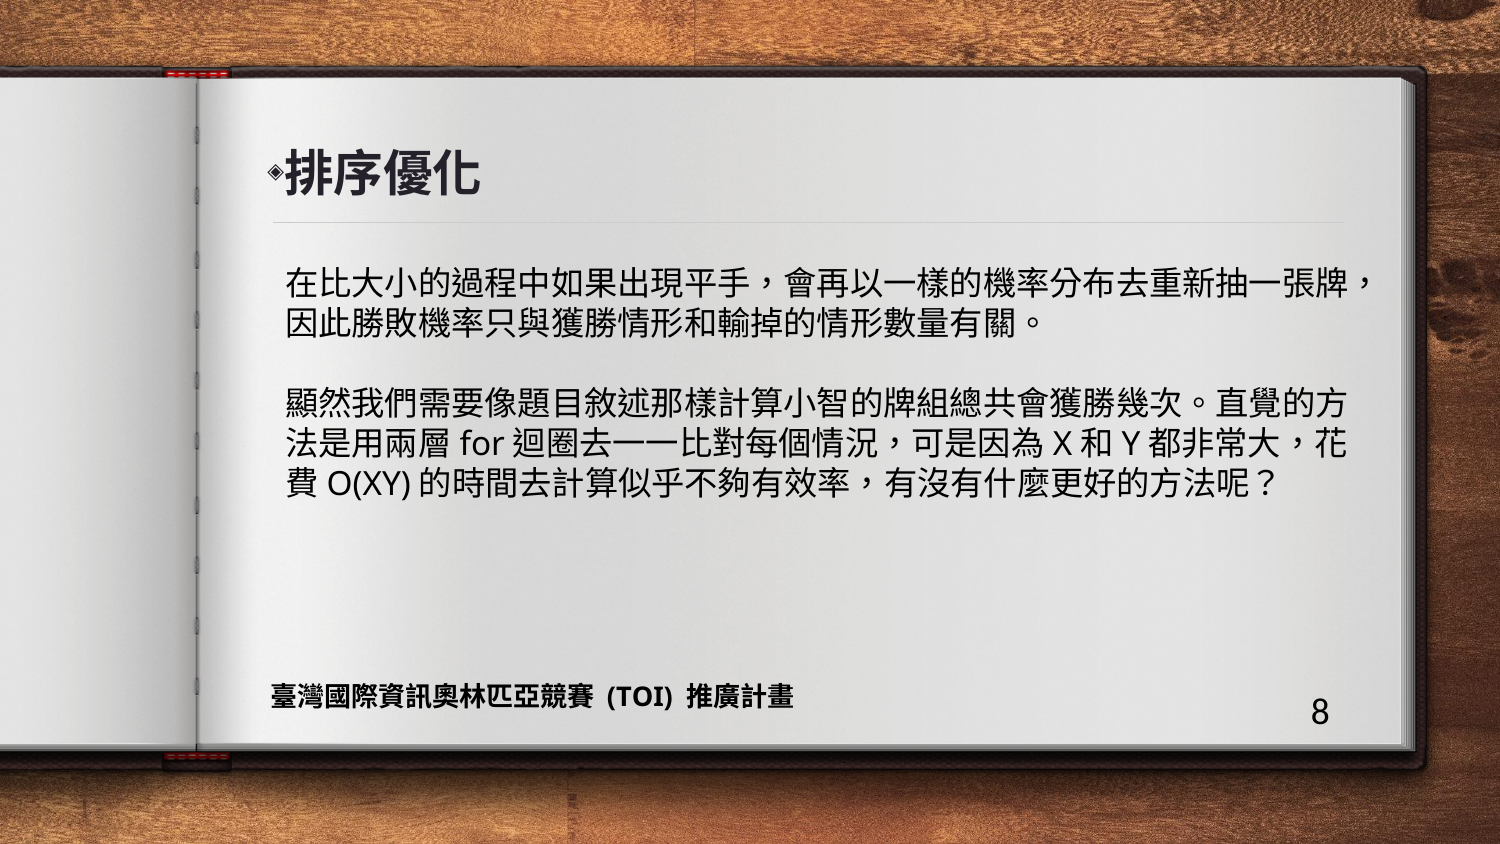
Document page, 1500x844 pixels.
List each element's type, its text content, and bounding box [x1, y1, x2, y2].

list 排序優化 [252, 126, 1194, 216]
text_box 在比大小的過程中如果出現平手，會再以一樣的機率分布去重新抽一張牌，因此勝敗機率只與獲勝情形和輸掉的情形數量有關。 顯然我們需要像題目敘述那樣計算小智的牌組總共會獲勝幾次。直覺的方法是用兩層for迴圈去一一比對每個情況，可是因為X和Y都非常大，花費O(XY)的時間去計算似乎不夠有效率，有沒有什麼更好的方法呢？ [270, 254, 1368, 513]
text_box [1295, 672, 1386, 737]
